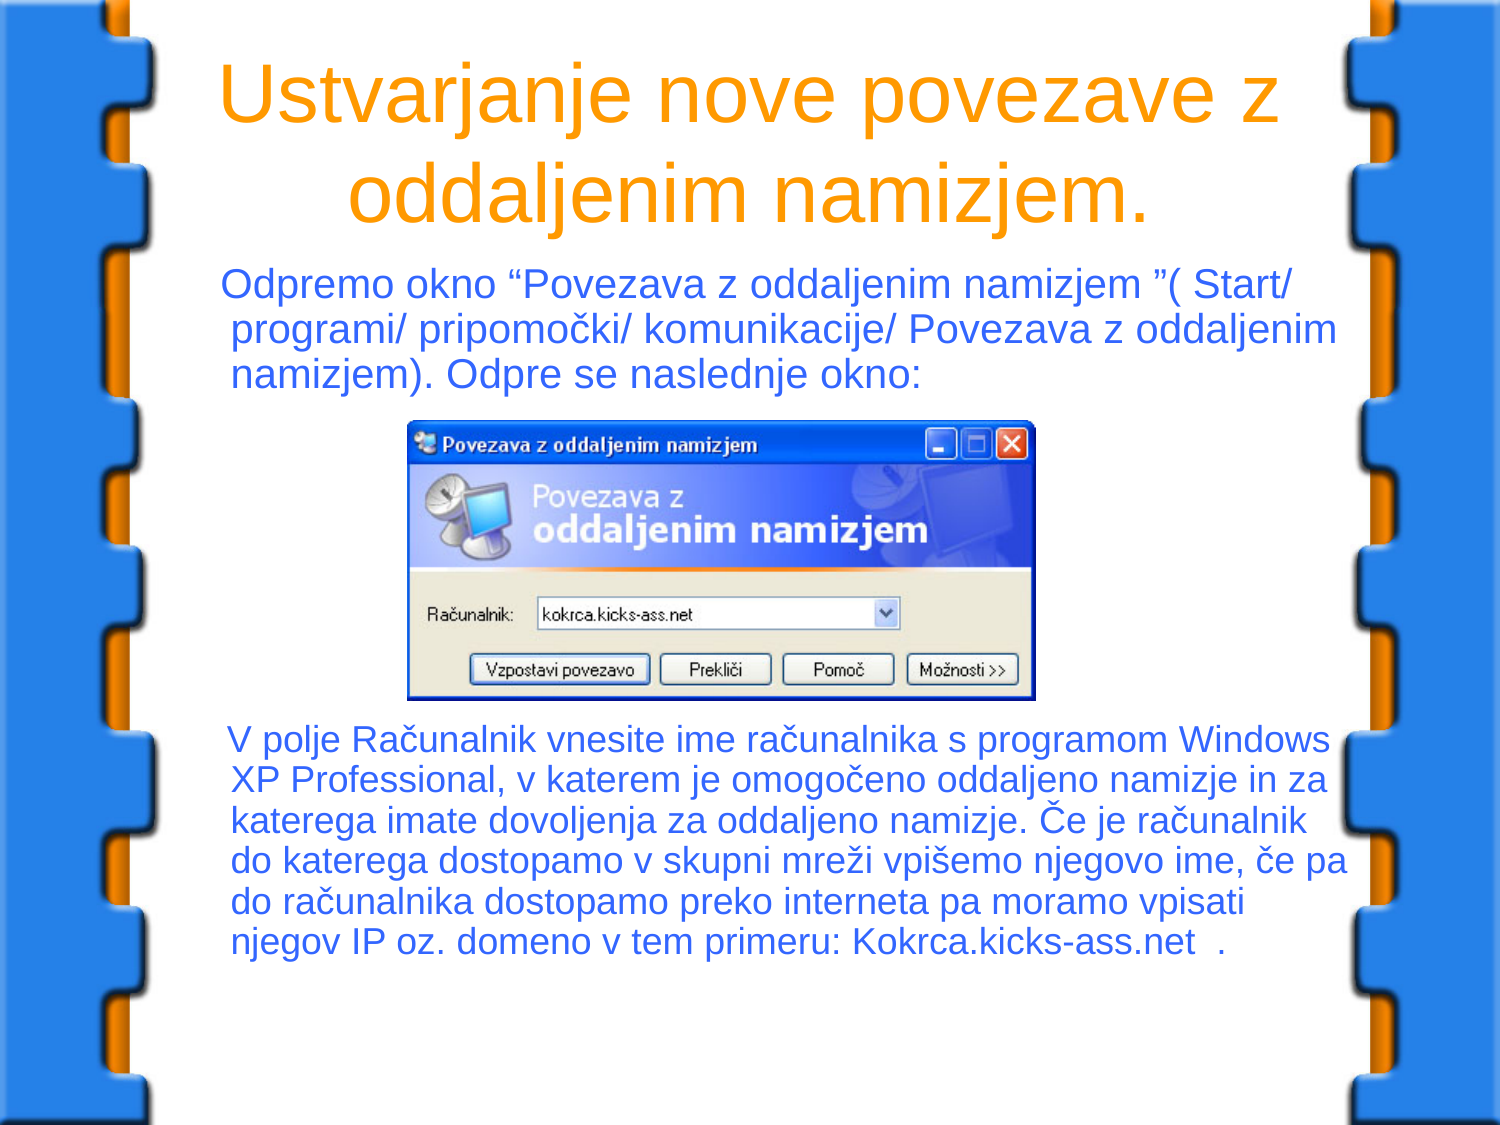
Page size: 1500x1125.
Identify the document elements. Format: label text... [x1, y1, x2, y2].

picture [407, 420, 1036, 701]
picture [0, 0, 220, 1125]
title Ustvarjanje nove povezave z oddaljenim namizjem. [159, 45, 1341, 233]
list Odpremo okno “Povezava z oddaljenim namizjem ”( Start/ programi/ pripomočki/ komunikacije/ Povezava z oddaljenim namizjem). Odpre se naslednje okno: V polje Računalnik vnesite ime računalnika s programom Windows XP Professional, v katerem je omogočeno oddaljeno namizje in za katerega imate dovoljenja za oddaljeno namizje. Če je računalnik do katerega dostopamo v skupni mreži vpišemo njegovo ime, če pa do računalnika dostopamo preko interneta pa moramo vpisati njegov IP oz. domeno v tem primeru: Kokrca.kicks-ass.net . [159, 255, 1365, 998]
picture [1280, 0, 1500, 1125]
